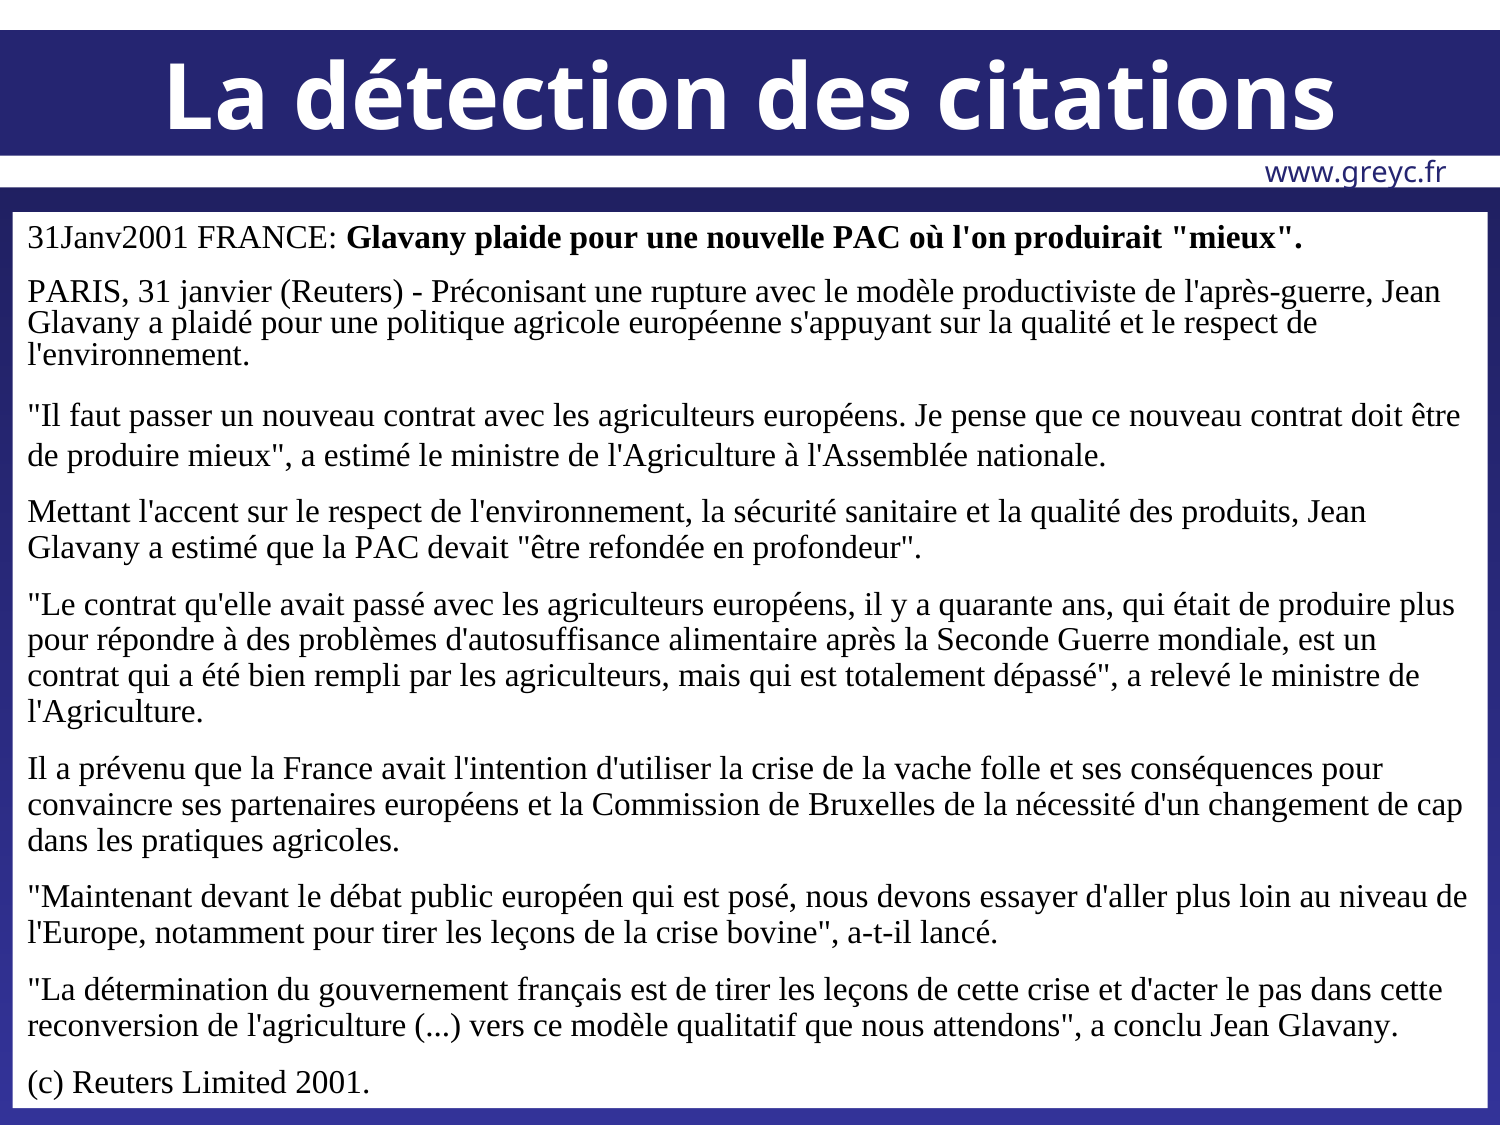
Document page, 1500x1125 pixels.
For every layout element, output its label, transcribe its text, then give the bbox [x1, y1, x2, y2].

text_box [0, 156, 1249, 188]
text_box [0, 0, 1500, 30]
text_box La détection des citations [0, 30, 1500, 156]
text_box 31Janv2001 FRANCE: Glavany plaide pour une nouvelle PAC où l'on produirait "mieux". PARIS, 31 janvier (Reuters) - Préconisant une rupture avec le modèle productiviste de l'après-guerre, Jean Glavany a plaidé pour une politique agricole européenne s'appuyant sur la qualité et le respect de l'environnement. "Il faut passer un nouveau contrat avec les agriculteurs européens. Je pense que ce nouveau contrat doit être de produire mieux", a estimé le ministre de l'Agriculture à l'Assemblée nationale. Mettant l'accent sur le respect de l'environnement, la sécurité sanitaire et la qualité des produits, Jean Glavany a estimé que la PAC devait "être refondée en profondeur". "Le contrat qu'elle avait passé avec les agriculteurs européens, il y a quarante ans, qui était de produire plus pour répondre à des problèmes d'autosuffisance alimentaire après la Seconde Guerre mondiale, est un contrat qui a été bien rempli par les agriculteurs, mais qui est totalement dépassé", a relevé le ministre de l'Agriculture. Il a prévenu que la France avait l'intention d'utiliser la crise de la vache folle et ses conséquences pour convaincre ses partenaires européens et la Commission de Bruxelles de la nécessité d'un changement de cap dans les pratiques agricoles. "Maintenant devant le débat public européen qui est posé, nous devons essayer d'aller plus loin au niveau de l'Europe, notamment pour tirer les leçons de la crise bovine", a-t-il lancé. "La détermination du gouvernement français est de tirer les leçons de cette crise et d'acter le pas dans cette reconversion de l'agriculture (...) vers ce modèle qualitatif que nous attendons", a conclu Jean Glavany. (c) Reuters Limited 2001. [12, 212, 1488, 1109]
text_box www.greyc.fr [1249, 145, 1500, 196]
